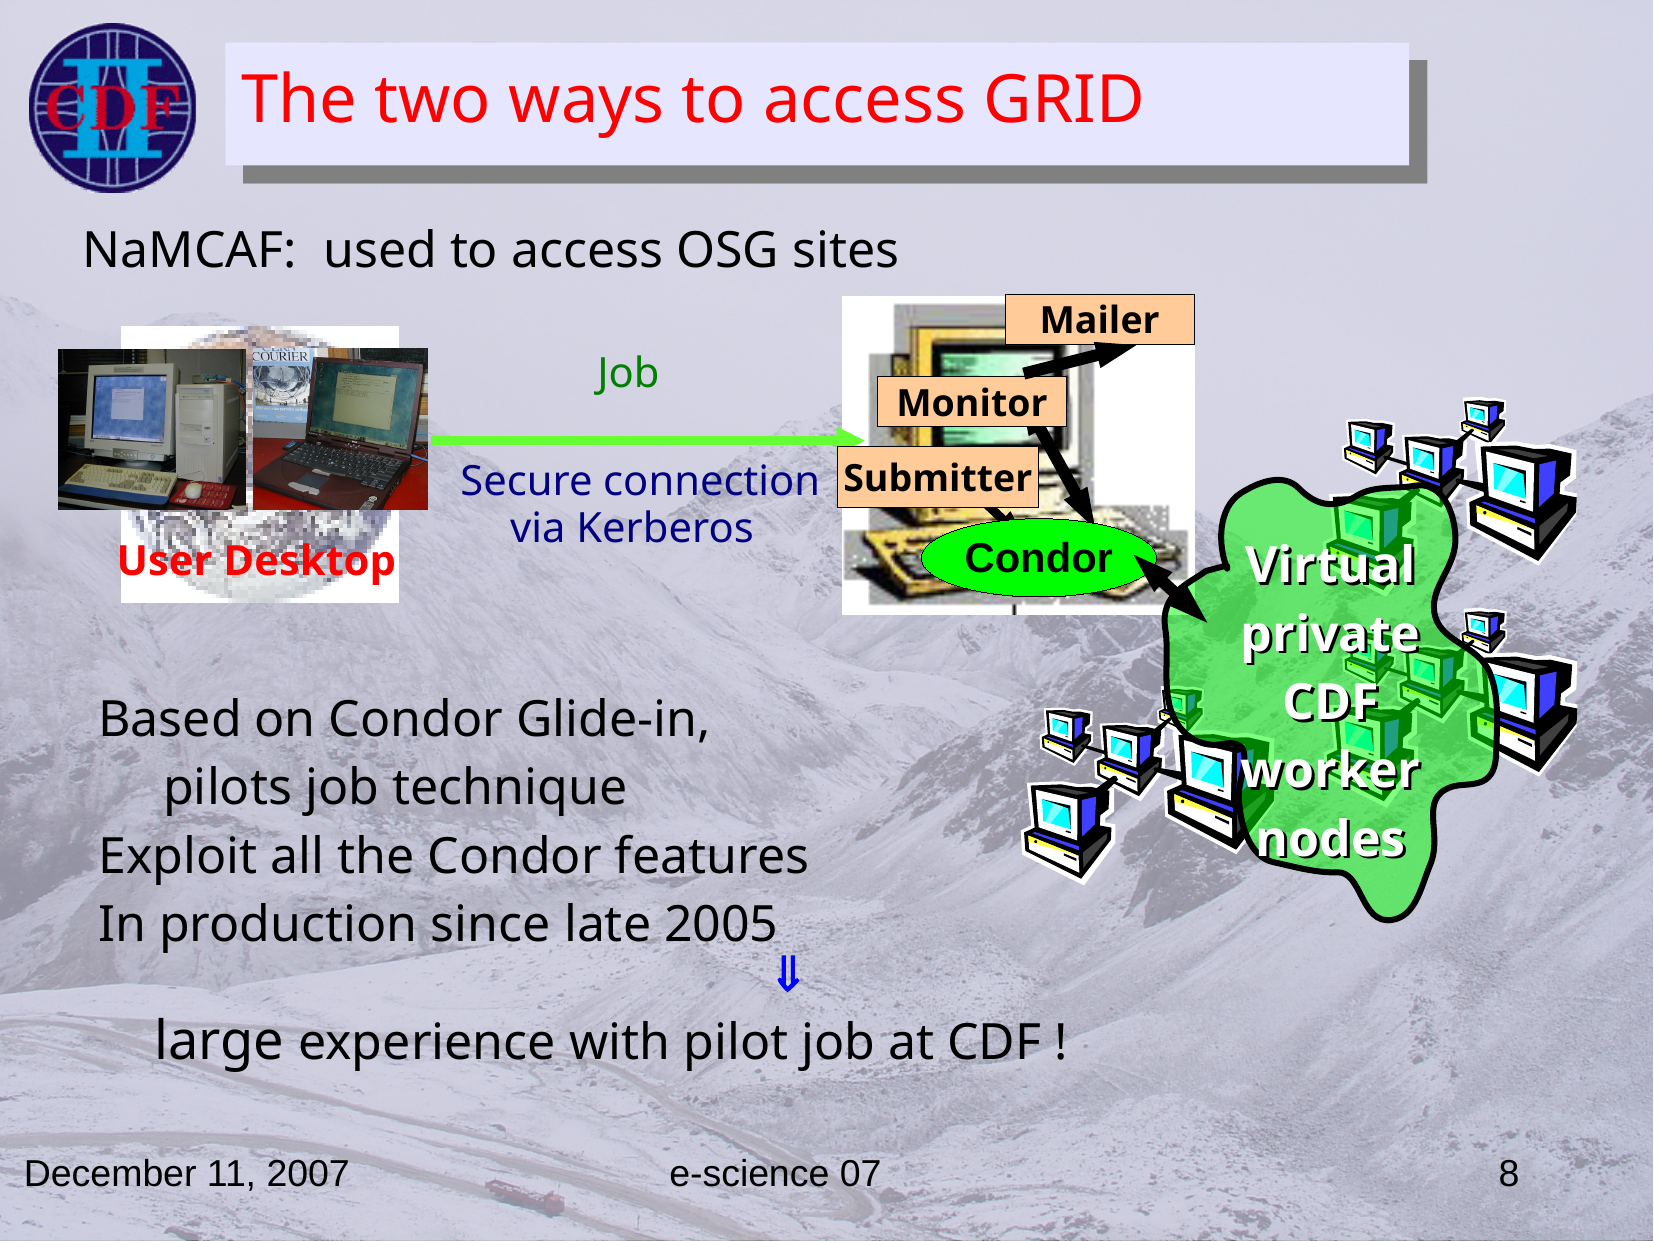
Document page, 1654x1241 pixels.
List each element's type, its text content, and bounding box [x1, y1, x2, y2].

text_box via Kerberos [495, 516, 769, 563]
text_box Submitter [837, 446, 1039, 508]
text_box <number> [1483, 1145, 1653, 1229]
list Based on Condor Glide-in, pilots job technique Exploit all the Condor features In production since late 2005  large experience with pilot job at CDF ! [80, 683, 1268, 1103]
picture [58, 326, 428, 522]
text_box Job [582, 335, 675, 409]
picture [121, 595, 399, 603]
text_box December 11, 2007 [11, 1144, 362, 1229]
text_box Condor [921, 518, 1157, 597]
picture [842, 508, 1170, 615]
text_box [0, 0, 1653, 1241]
picture [1434, 607, 1578, 808]
picture [1043, 345, 1195, 588]
text_box Virtual private CDF worker nodes [1164, 479, 1498, 921]
picture [1268, 861, 1275, 886]
text_box Secure connection [445, 443, 836, 516]
text_box The two ways to access GRID [225, 42, 1410, 166]
text_box Monitor [877, 376, 1067, 427]
text_box User Desktop [101, 522, 412, 595]
picture [29, 23, 198, 193]
text_box NaMCAF: used to access OSG sites [65, 214, 1168, 290]
picture [1322, 396, 1577, 597]
text_box e-science 07 [655, 1144, 896, 1229]
picture [842, 296, 1095, 521]
text_box Mailer [1005, 294, 1195, 345]
